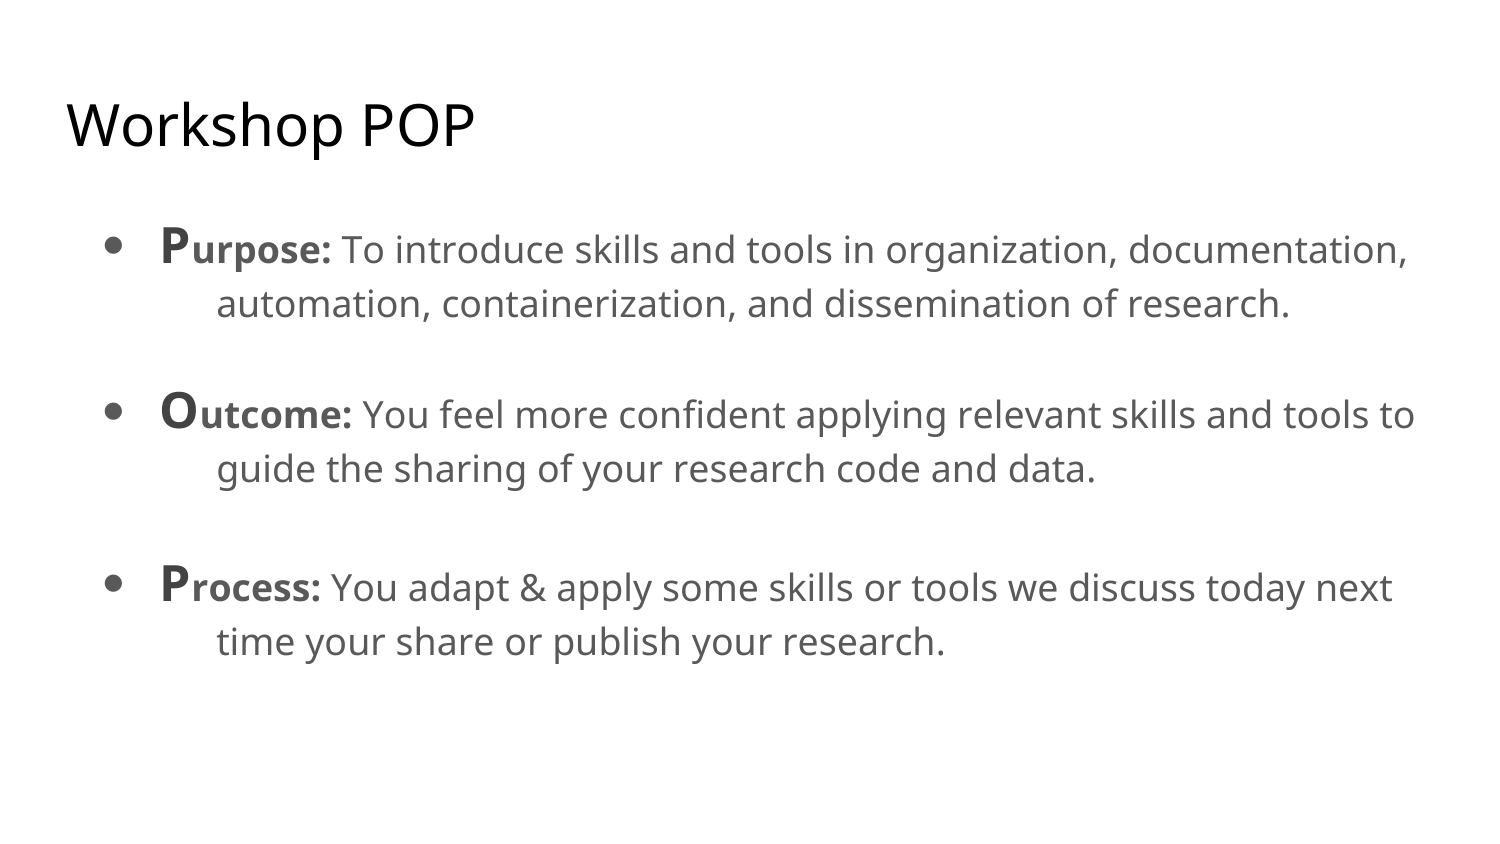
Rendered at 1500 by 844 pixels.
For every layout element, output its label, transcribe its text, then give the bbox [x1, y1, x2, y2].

text_box Purpose: To introduce skills and tools in organization, documentation, automation, containerization, and dissemination of research. Outcome: You feel more confident applying relevant skills and tools to guide the sharing of your research code and data. Process: You adapt & apply some skills or tools we discuss today next time your share or publish your research. [51, 189, 1449, 750]
title Workshop POP [51, 72, 1449, 167]
